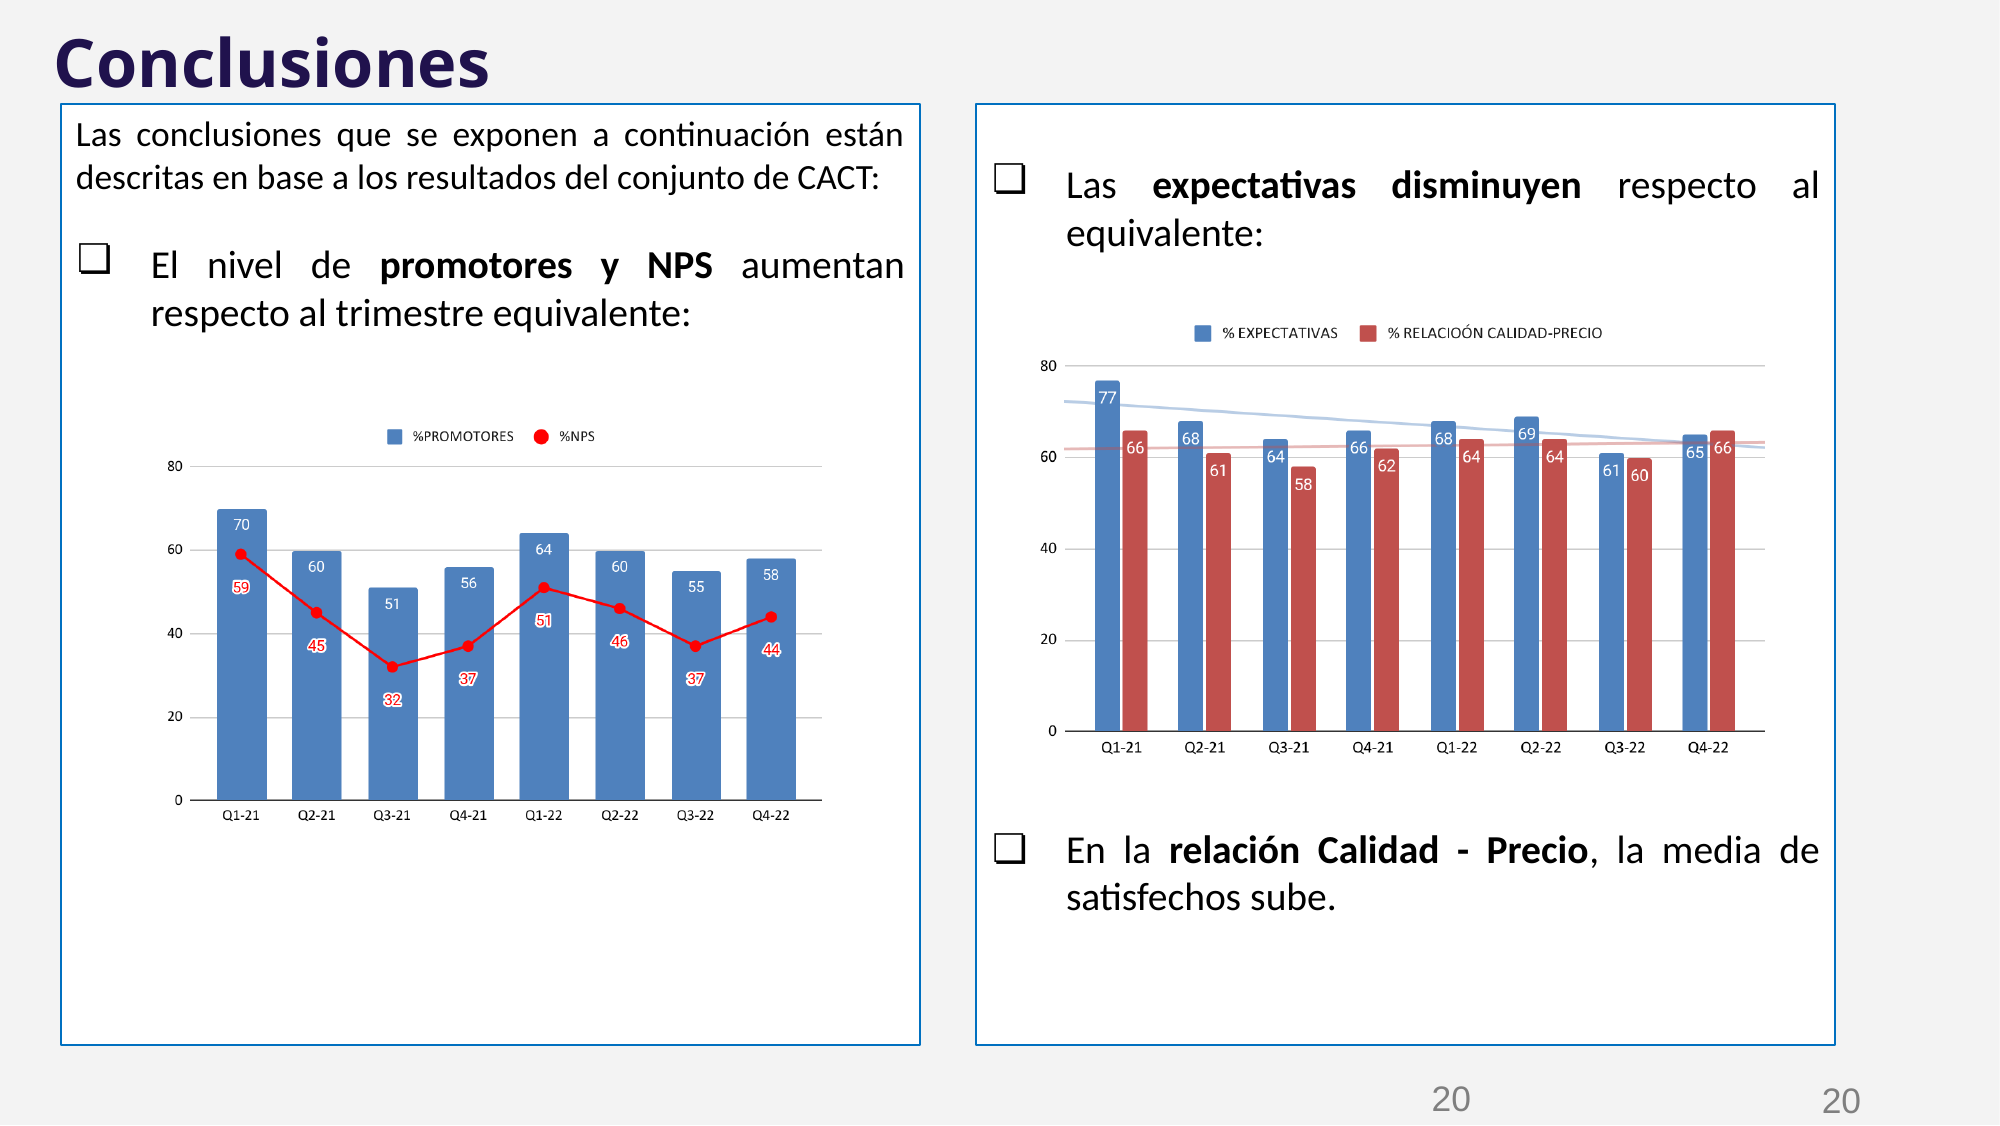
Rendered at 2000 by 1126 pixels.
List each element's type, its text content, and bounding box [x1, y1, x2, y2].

text_box Las expectativas disminuyen respecto al equivalente: En la relación Calidad - Precio, la media de satisfechos sube. [976, 103, 1836, 1046]
text_box Las conclusiones que se exponen a continuación están descritas en base a los resultados del conjunto de CACT: El nivel de promotores y NPS aumentan respecto al trimestre equivalente: [60, 103, 920, 1046]
text_box Conclusiones [53, 0, 1946, 124]
picture [1007, 301, 1789, 780]
picture [137, 407, 844, 845]
text_box <number> [1413, 1067, 1881, 1126]
